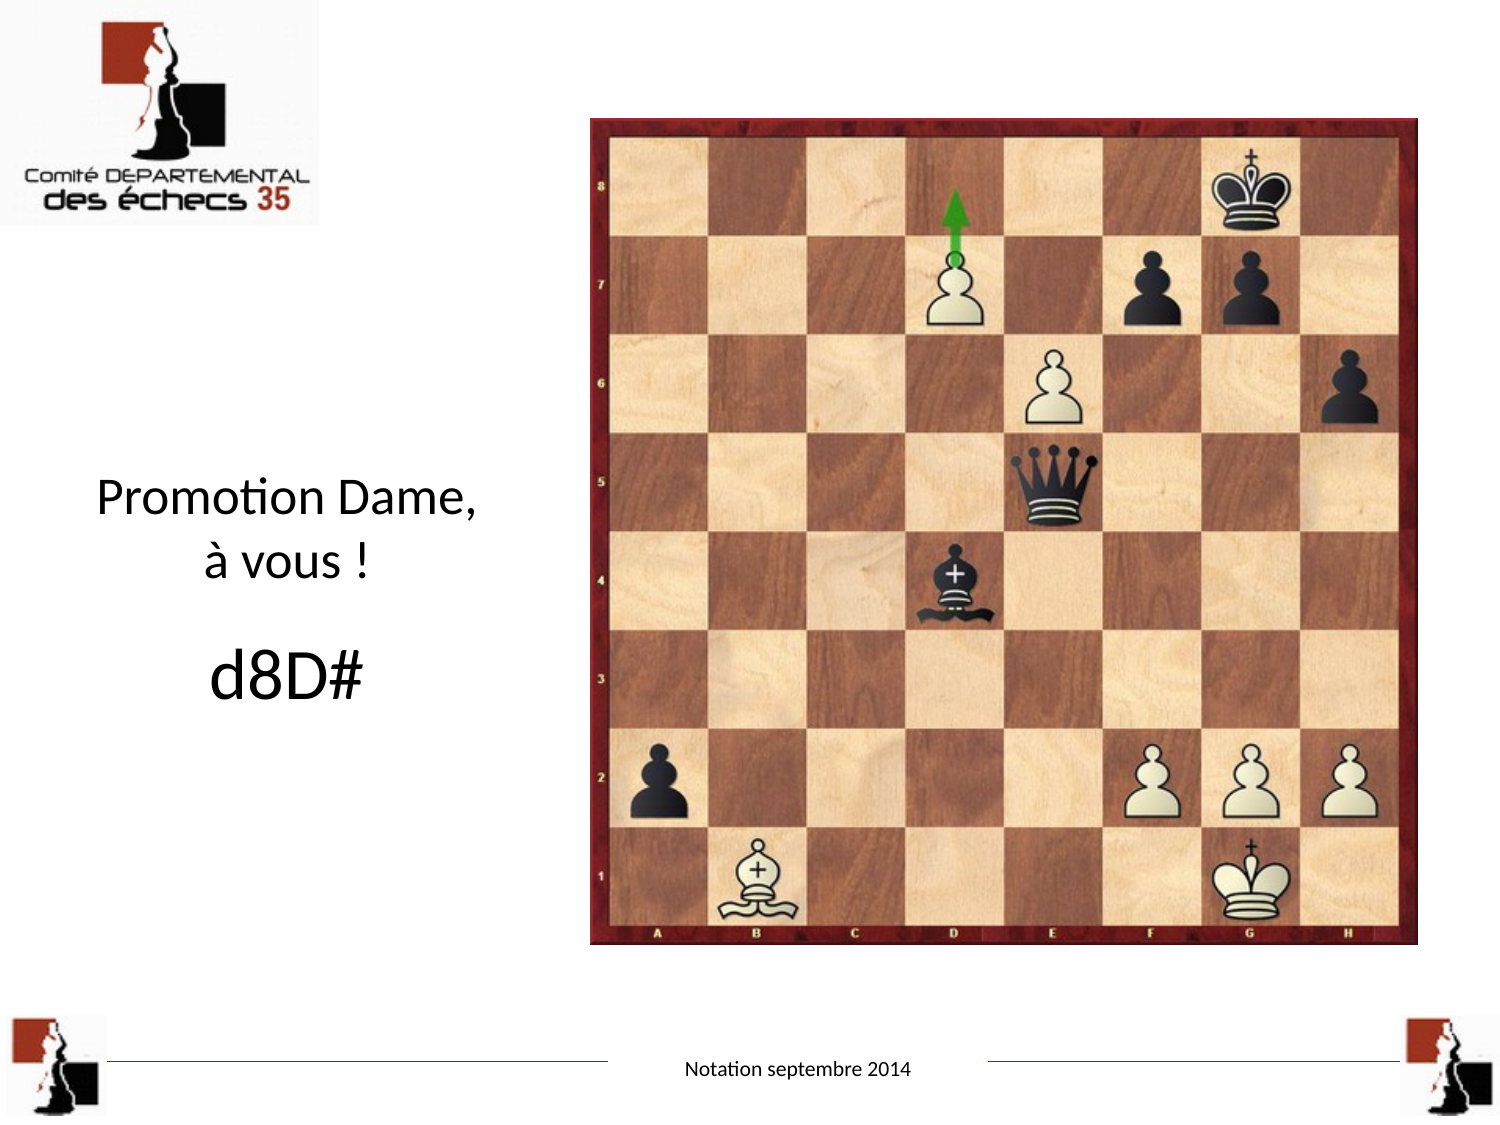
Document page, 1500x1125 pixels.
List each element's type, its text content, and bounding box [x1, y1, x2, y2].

picture [6, 1015, 107, 1116]
text_box d8D# [23, 507, 551, 934]
picture [590, 118, 1418, 945]
picture [1400, 1015, 1500, 1116]
text_box Promotion Dame, à vous ! [23, 342, 551, 507]
picture [0, 0, 319, 226]
